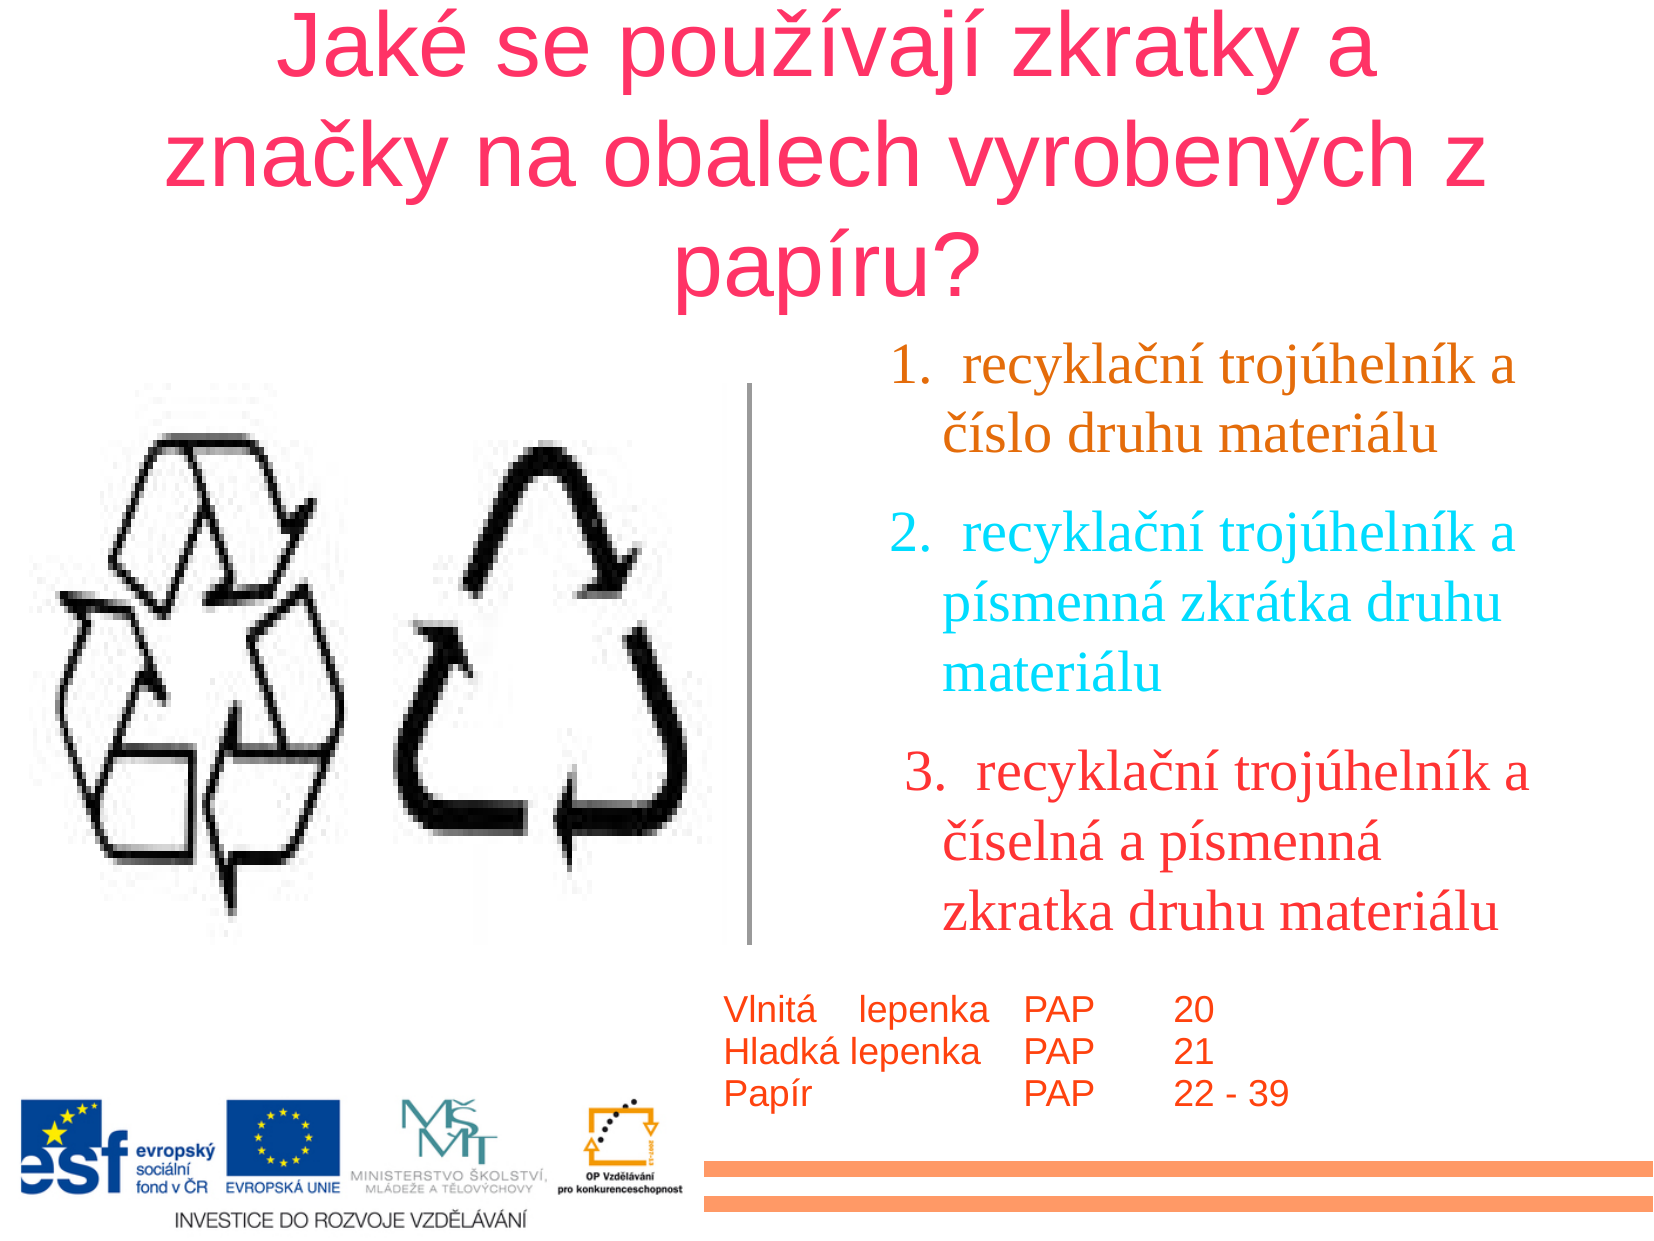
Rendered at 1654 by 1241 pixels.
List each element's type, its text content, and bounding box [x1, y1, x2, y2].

text_box Vlnitá lepenka PAP 20 Hladká lepenka PAP 21 Papír PAP 22 - 39 [708, 939, 1536, 1182]
title Jaké se používají zkratky a značky na obalech vyrobených z papíru? [121, 0, 1534, 304]
picture [0, 1086, 704, 1241]
list 1. recyklační trojúhelník a číslo druhu materiálu 2. recyklační trojúhelník a písmenná zkrátka druhu materiálu 3. recyklační trojúhelník a číselná a písmenná zkratka druhu materiálu [801, 324, 1565, 1147]
picture [29, 383, 752, 945]
